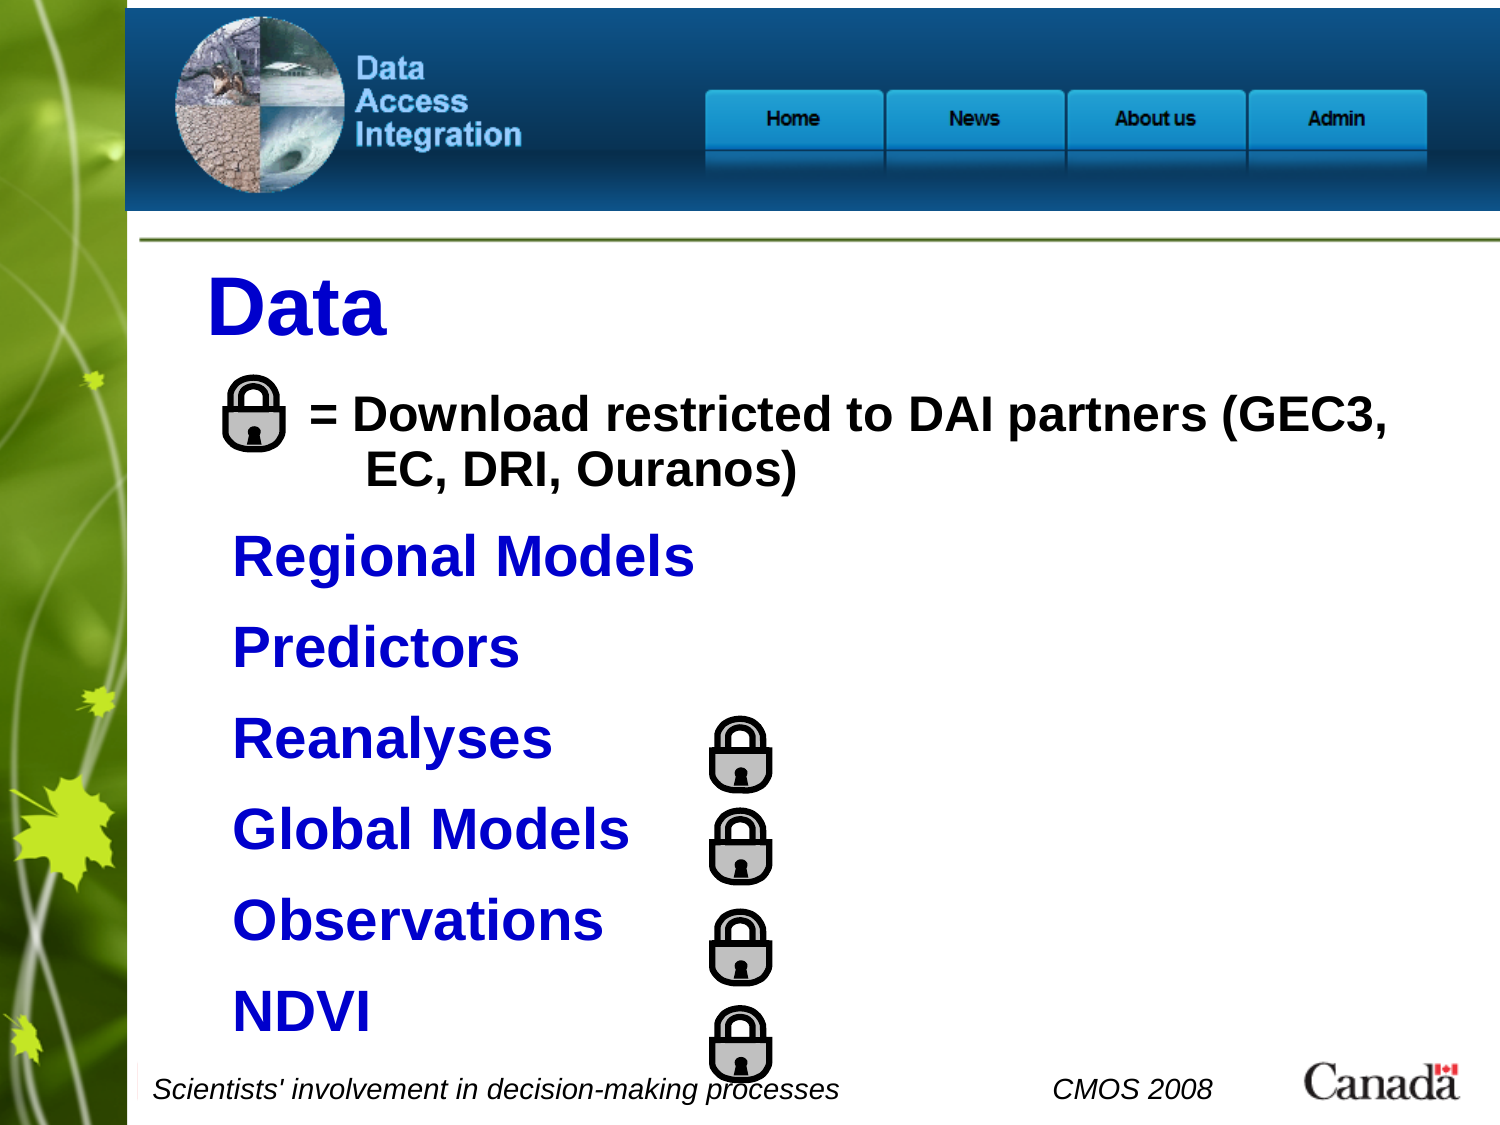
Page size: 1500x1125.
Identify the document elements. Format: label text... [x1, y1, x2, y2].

text_box Data [191, 252, 402, 361]
text_box [225, 377, 283, 450]
text_box [712, 718, 770, 791]
picture [0, 0, 1500, 1125]
text_box Regional Models Predictors Reanalyses Global Models Observations NDVI [201, 490, 711, 1052]
text_box [712, 1008, 770, 1080]
text_box [712, 810, 770, 883]
text_box [712, 911, 770, 984]
text_box = Download restricted to DAI partners (GEC3, EC, DRI, Ouranos) [294, 378, 1419, 506]
